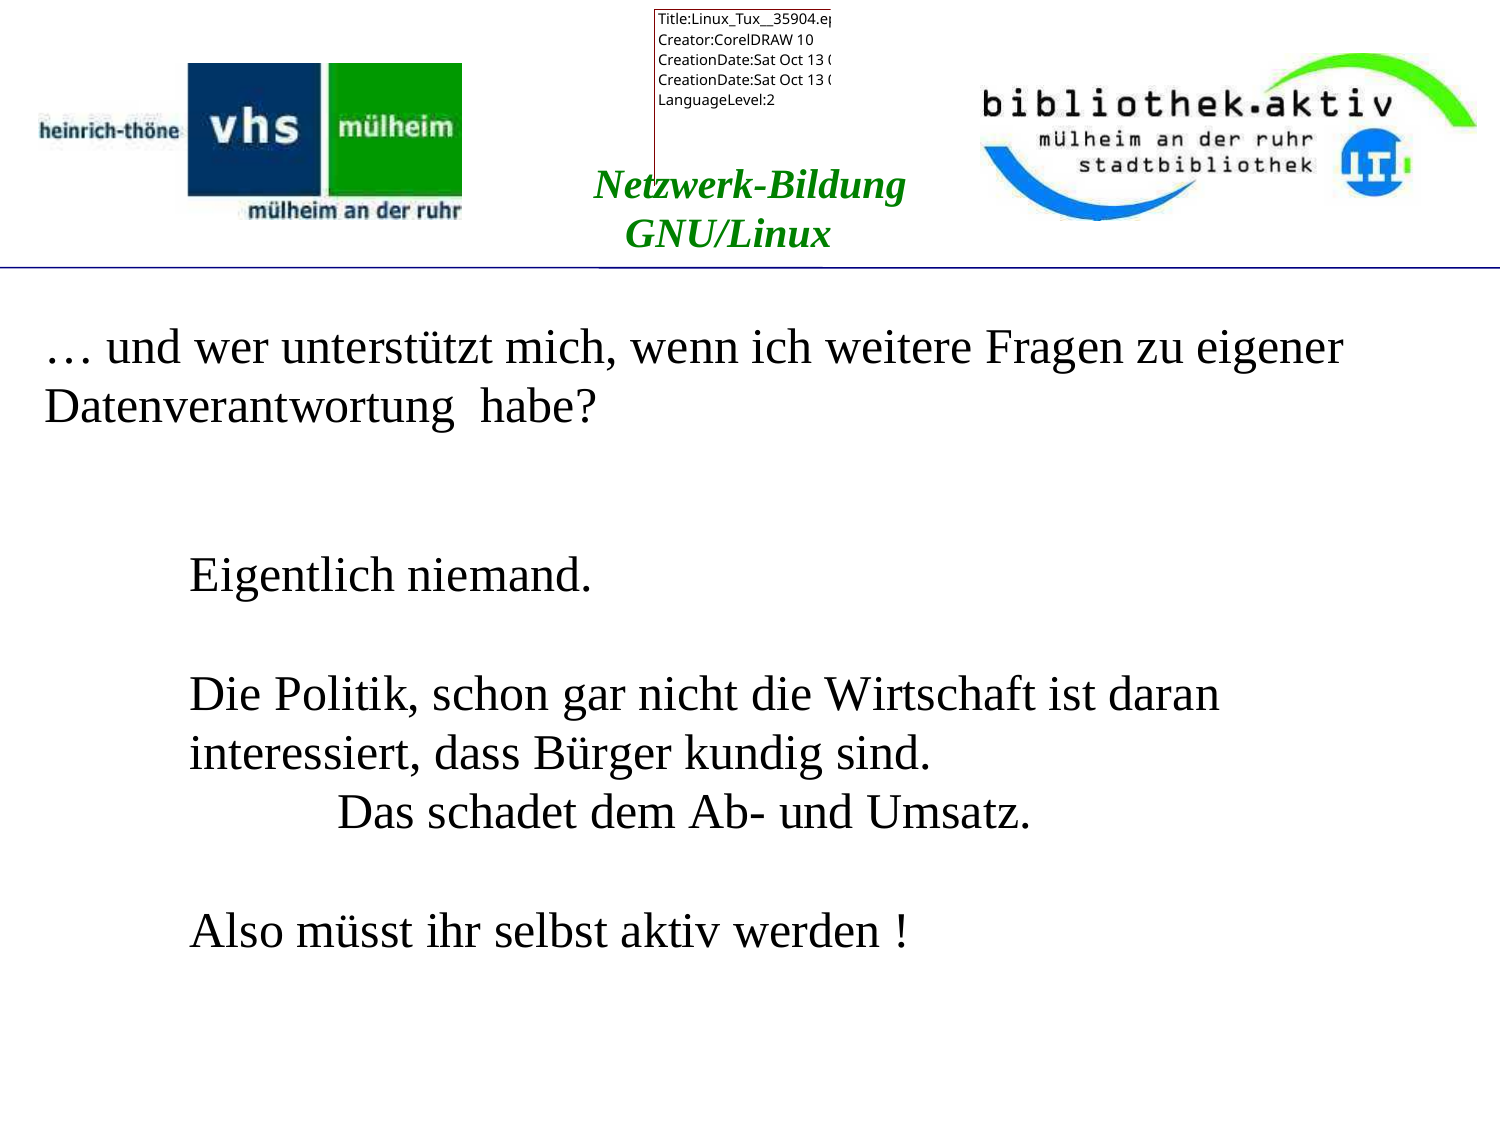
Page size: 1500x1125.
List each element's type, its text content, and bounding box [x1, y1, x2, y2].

text_box Eigentlich niemand. Die Politik, schon gar nicht die Wirtschaft ist daran interessiert, dass Bürger kundig sind. Das schadet dem Ab- und Umsatz. Also müsst ihr selbst aktiv werden ! [175, 536, 1433, 967]
picture [653, 8, 831, 151]
text_box Netzwerk-Bildung GNU/Linux [578, 151, 934, 266]
picture [38, 63, 462, 220]
text_box … und wer unterstützt mich, wenn ich weitere Fragen zu eigener Datenverantwortung habe? [29, 308, 1388, 443]
picture [980, 53, 1477, 221]
